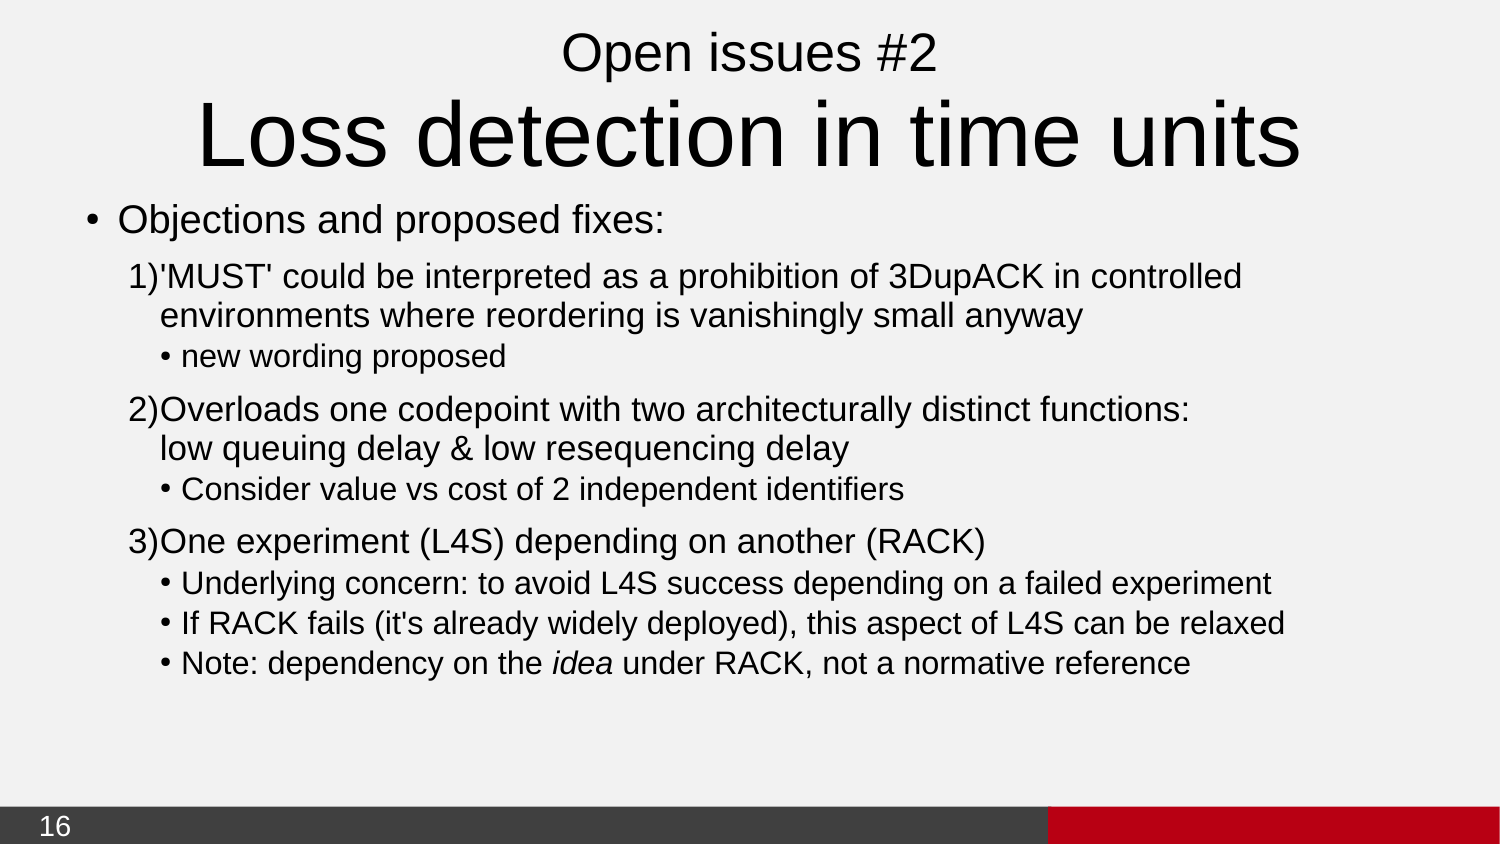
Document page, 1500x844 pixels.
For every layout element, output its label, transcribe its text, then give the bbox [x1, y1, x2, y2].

title Open issues #2 Loss detection in time units [75, 22, 1425, 186]
list Objections and proposed fixes: 'MUST' could be interpreted as a prohibition of 3DupACK in controlled environments where reordering is vanishingly small anyway new wording proposed Overloads one codepoint with two architecturally distinct functions: low queuing delay & low resequencing delay Consider value vs cost of 2 independent identifiers One experiment (L4S) depending on another (RACK) Underlying concern: to avoid L4S success depending on a failed experiment If RACK fails (it's already widely deployed), this aspect of L4S can be relaxed Note: dependency on the idea under RACK, not a normative reference [75, 197, 1425, 687]
